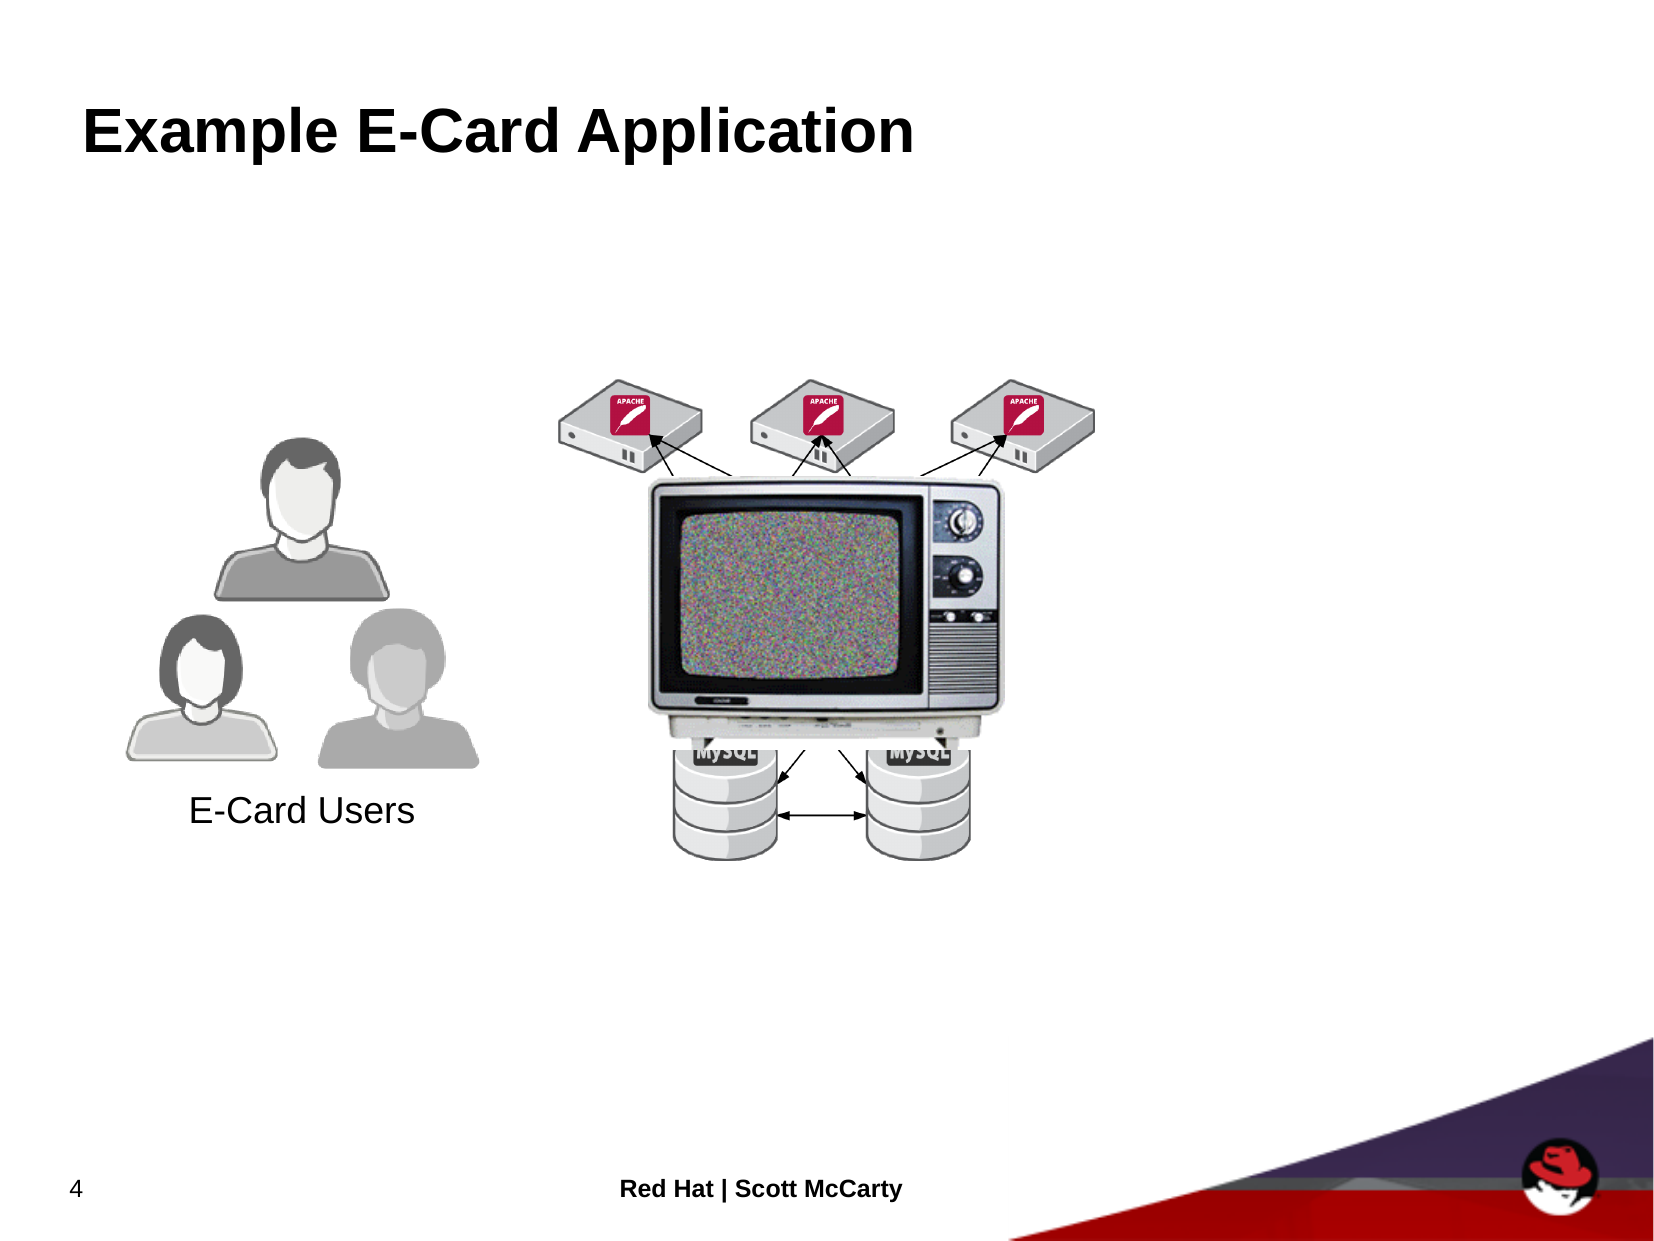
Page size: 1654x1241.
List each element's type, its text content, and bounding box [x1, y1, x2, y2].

title Example E-Card Application [82, 37, 1571, 226]
picture [1007, 1036, 1654, 1241]
picture [77, 347, 1127, 893]
